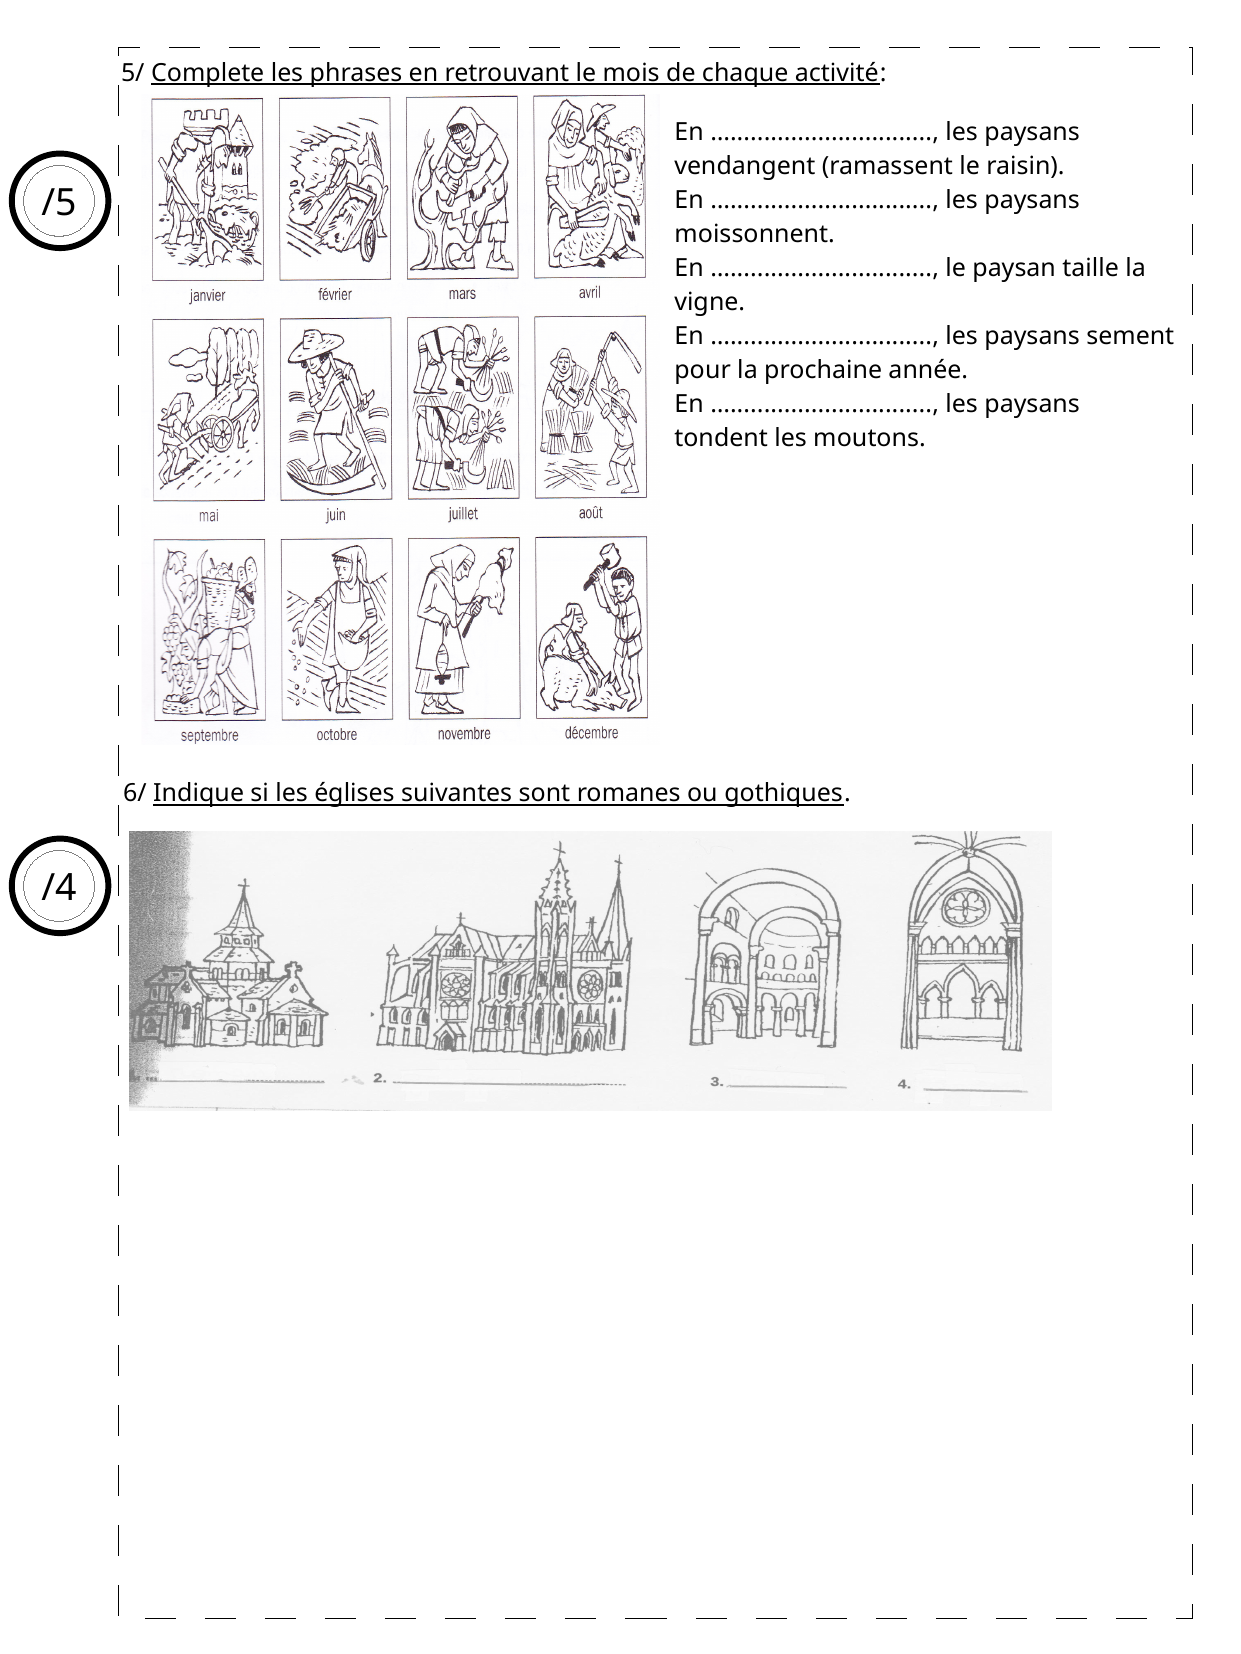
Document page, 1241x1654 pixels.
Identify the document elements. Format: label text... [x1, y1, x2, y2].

text_box /4 [23, 850, 95, 922]
text_box /5 [23, 165, 95, 237]
text_box 5/ Complete les phrases en retrouvant le mois de chaque activité: [106, 47, 1079, 127]
text_box 6/ Indique si les églises suivantes sont romanes ou gothiques. [108, 767, 1195, 832]
text_box En ….............................., les paysans vendangent (ramassent le raisin). En ….............................., les paysans moissonnent. En ….............................., le paysan taille la vigne. En ….............................., les paysans sement pour la prochaine année. En ….............................., les paysans tondent les moutons. [659, 106, 1193, 449]
picture [129, 831, 1052, 1111]
picture [141, 94, 660, 745]
